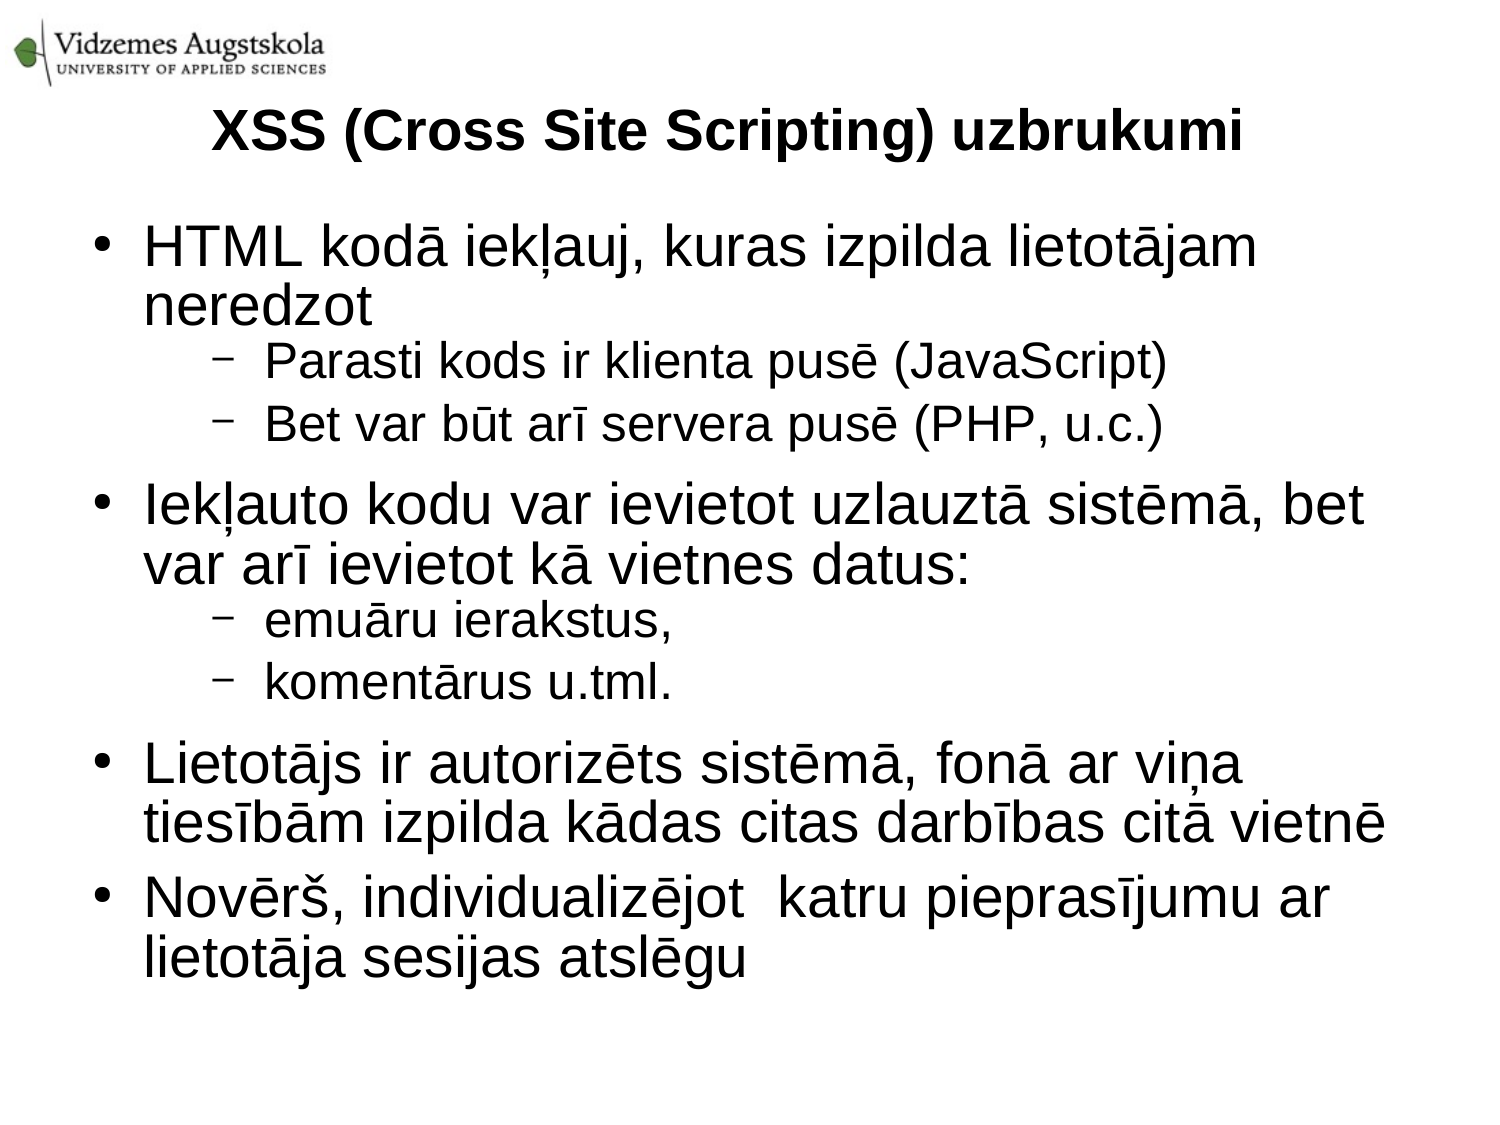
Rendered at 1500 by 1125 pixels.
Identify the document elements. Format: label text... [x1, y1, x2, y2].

picture [5, 2, 334, 102]
list HTML kodā iekļauj, kuras izpilda lietotājam neredzot Parasti kods ir klienta pusē (JavaScript) Bet var būt arī servera pusē (PHP, u.c.) Iekļauto kodu var ievietot uzlauztā sistēmā, bet var arī ievietot kā vietnes datus: emuāru ierakstus, komentārus u.tml. Lietotājs ir autorizēts sistēmā, fonā ar viņa tiesībām izpilda kādas citas darbības citā vietnē Novērš, individualizējot katru pieprasījumu ar lietotāja sesijas atslēgu [74, 214, 1424, 1004]
title XSS (Cross Site Scripting) uzbrukumi [85, 87, 1372, 177]
